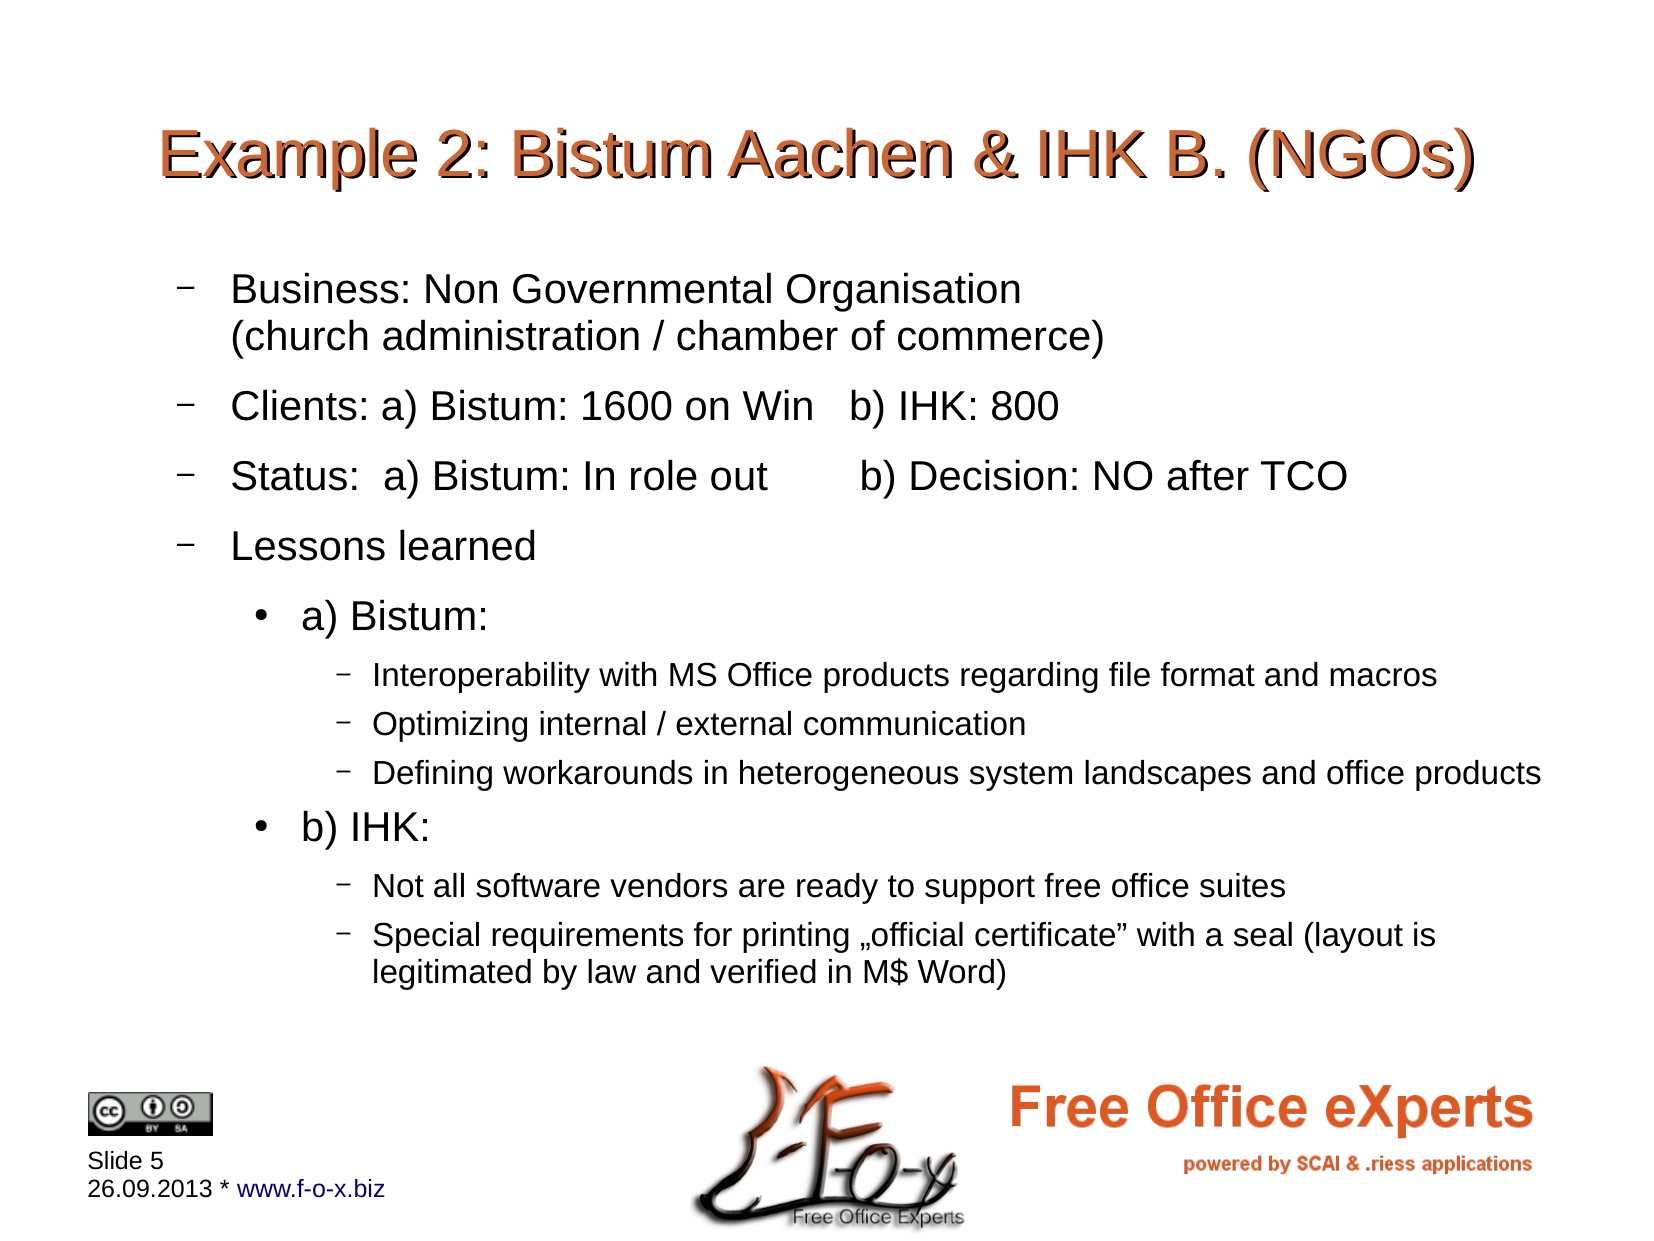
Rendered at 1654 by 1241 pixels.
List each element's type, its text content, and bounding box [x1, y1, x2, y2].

picture [88, 1092, 213, 1136]
list Business: Non Governmental Organisation (church administration / chamber of commerce) Clients: a) Bistum: 1600 on Win b) IHK: 800 Status: a) Bistum: In role out b) Decision: NO after TCO Lessons learned a) Bistum: Interoperability with MS Office products regarding file format and macros Optimizing internal / external communication Defining workarounds in heterogeneous system landscapes and office products b) IHK: Not all software vendors are ready to support free office suites Special requirements for printing „official certificate” with a seal (layout is legitimated by law and verified in M$ Word) [88, 265, 1577, 985]
title Example 2: Bistum Aachen & IHK B. (NGOs) [82, 49, 1571, 257]
picture [690, 1052, 1565, 1236]
